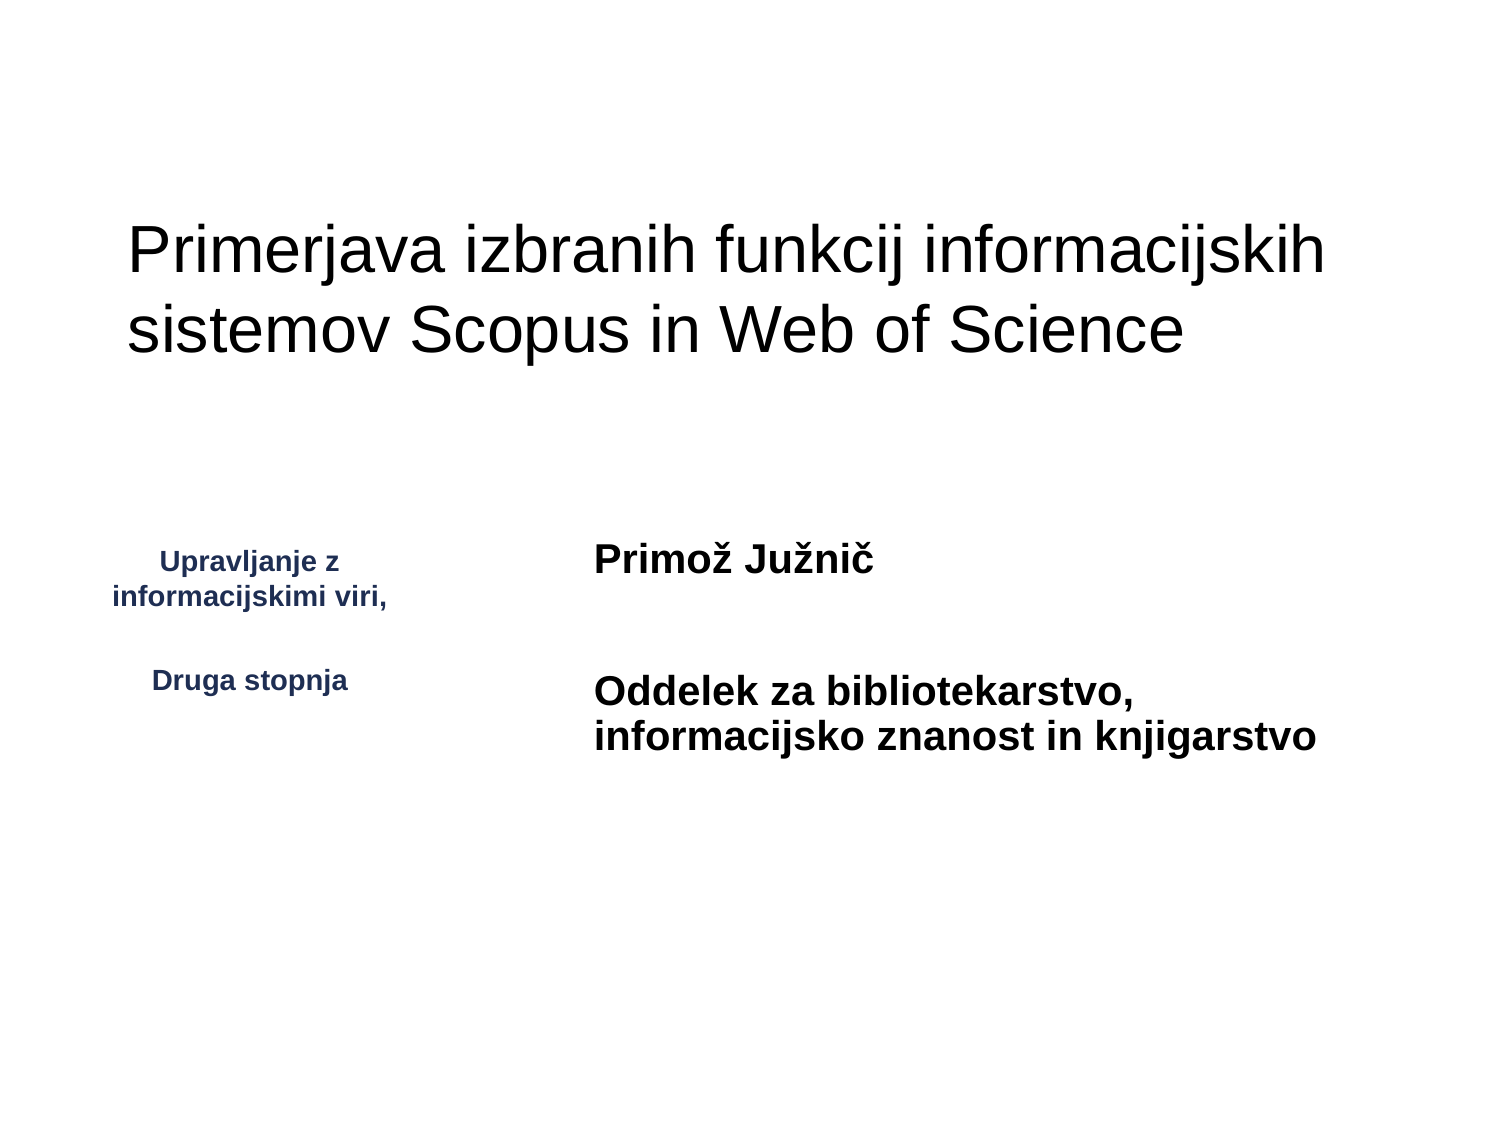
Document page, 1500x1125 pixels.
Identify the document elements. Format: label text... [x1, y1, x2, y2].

subtitle Primož Južnič Oddelek za bibliotekarstvo, informacijsko znanost in knjigarstvo [578, 449, 1375, 976]
title Primerjava izbranih funkcij informacijskih sistemov Scopus in Web of Science [112, 54, 1388, 374]
text_box Upravljanje z informacijskimi viri, Druga stopnja [37, 450, 463, 1051]
